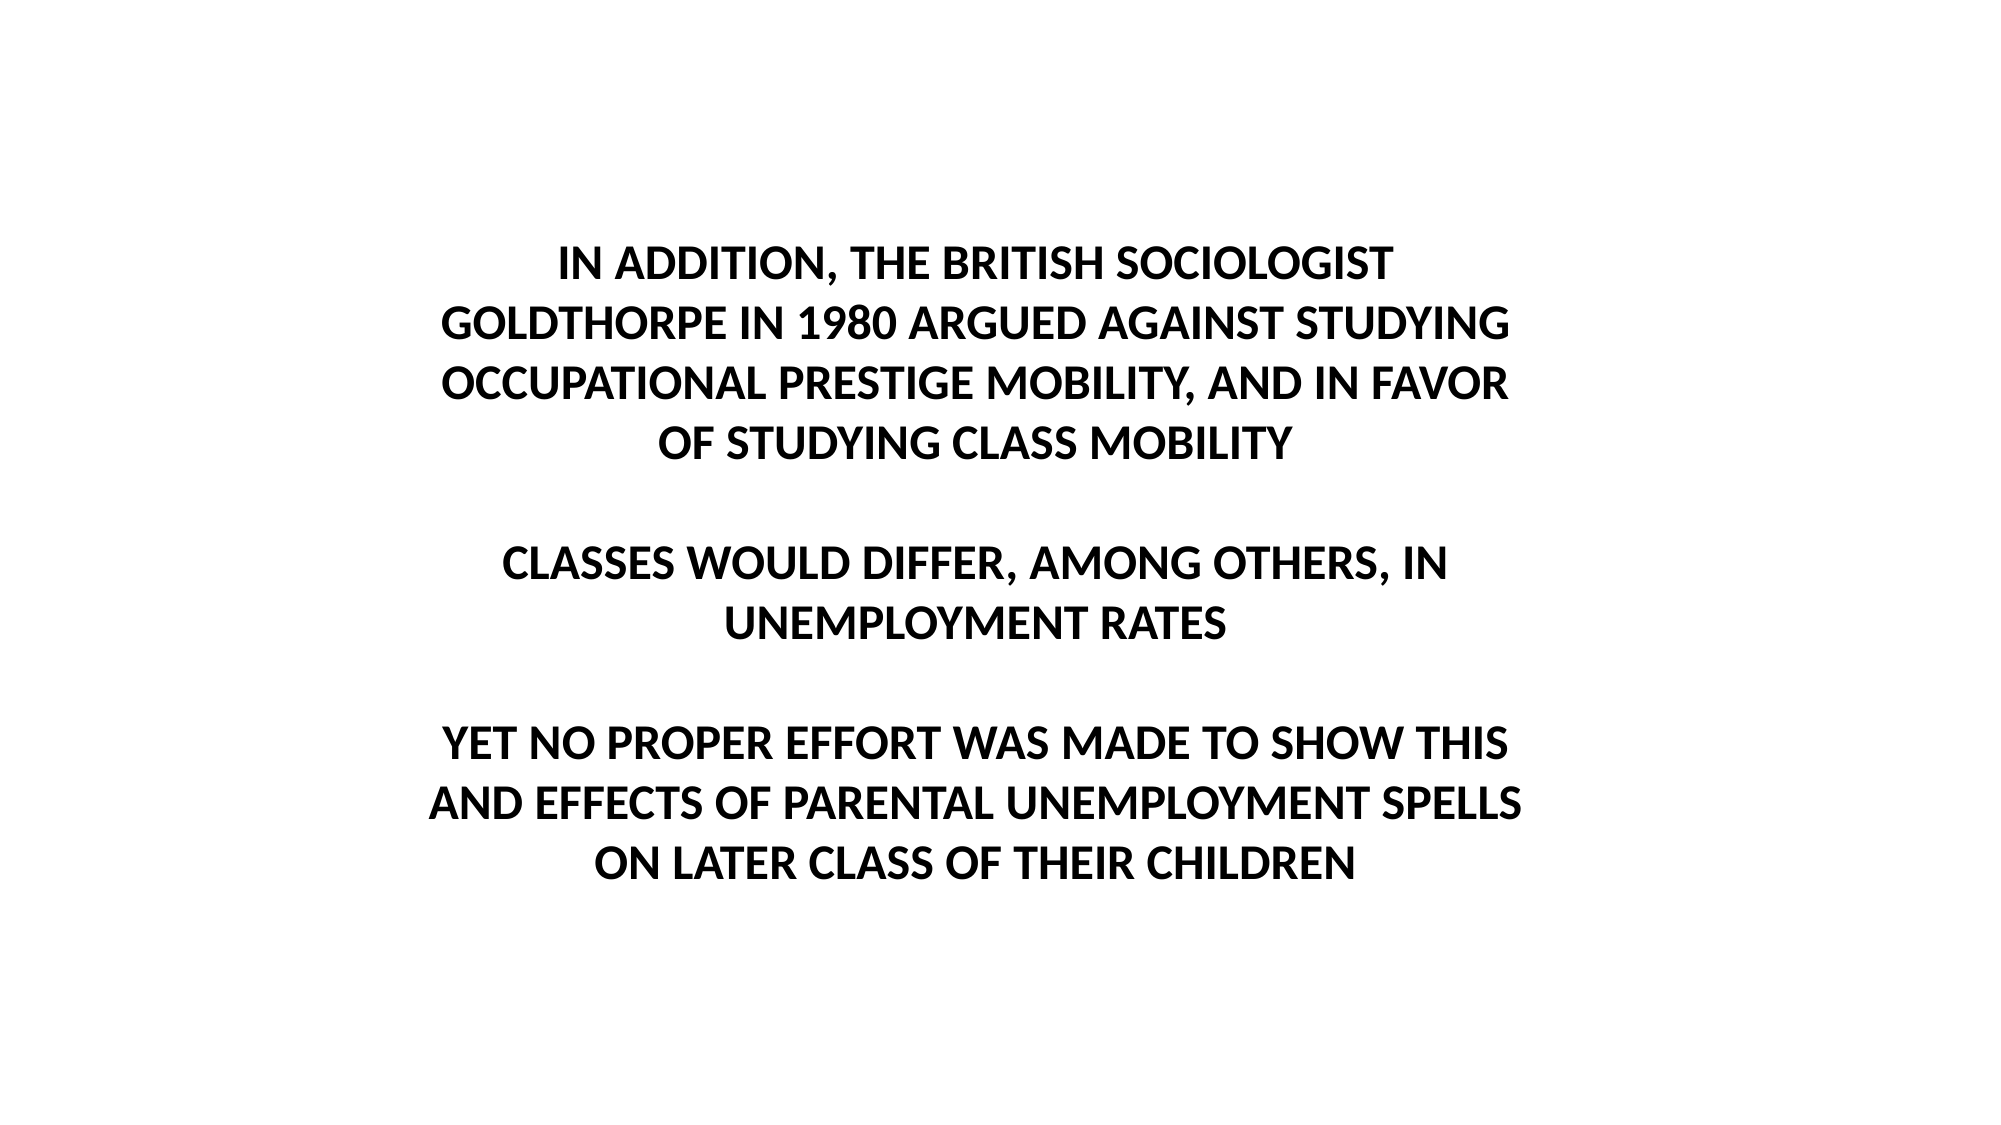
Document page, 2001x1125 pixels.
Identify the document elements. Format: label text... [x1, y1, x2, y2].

text_box IN ADDITION, THE BRITISH SOCIOLOGIST GOLDTHORPE IN 1980 ARGUED AGAINST STUDYING OCCUPATIONAL PRESTIGE MOBILITY, AND IN FAVOR OF STUDYING CLASS MOBILITY CLASSES WOULD DIFFER, AMONG OTHERS, IN UNEMPLOYMENT RATES YET NO PROPER EFFORT WAS MADE TO SHOW THIS AND EFFECTS OF PARENTAL UNEMPLOYMENT SPELLS ON LATER CLASS OF THEIR CHILDREN [401, 221, 1550, 904]
